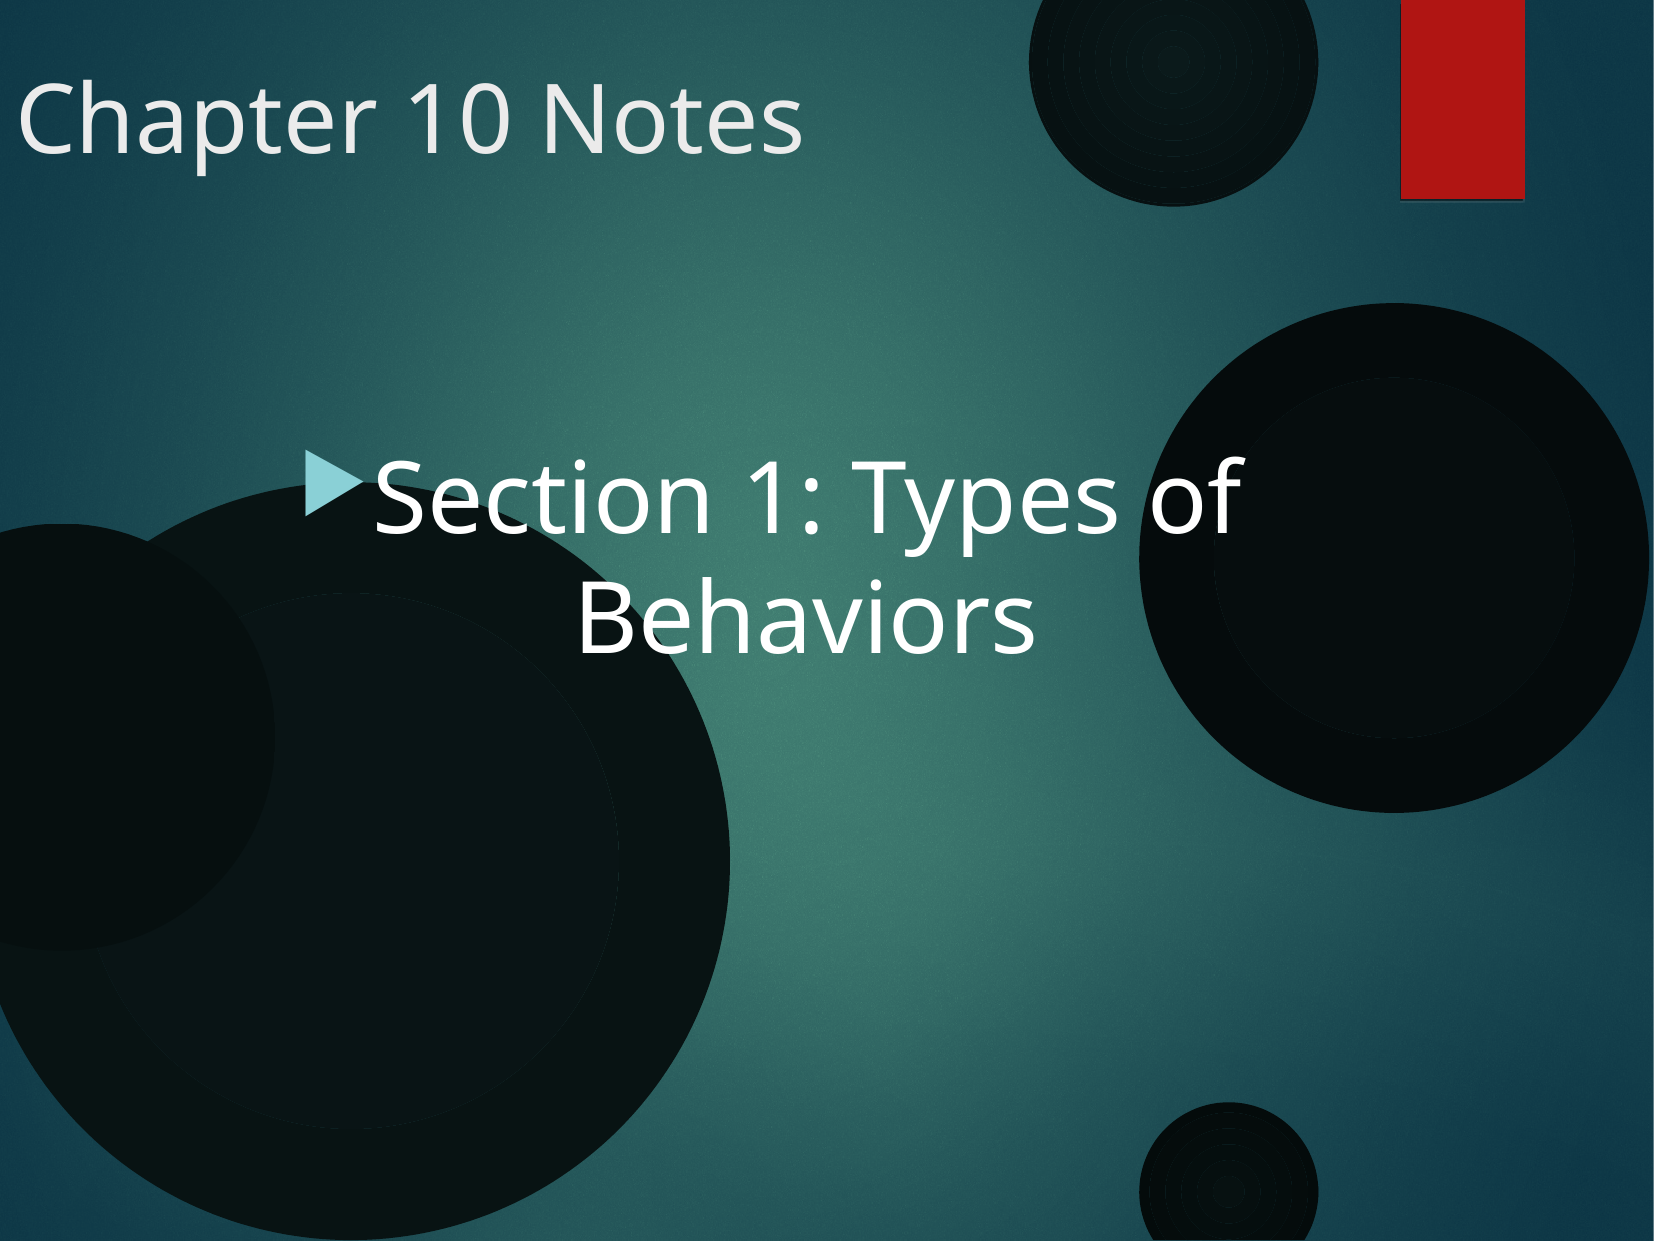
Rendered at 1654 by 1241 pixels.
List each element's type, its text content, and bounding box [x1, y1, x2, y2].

subtitle Section 1: Types of Behaviors [0, 49, 1489, 1058]
